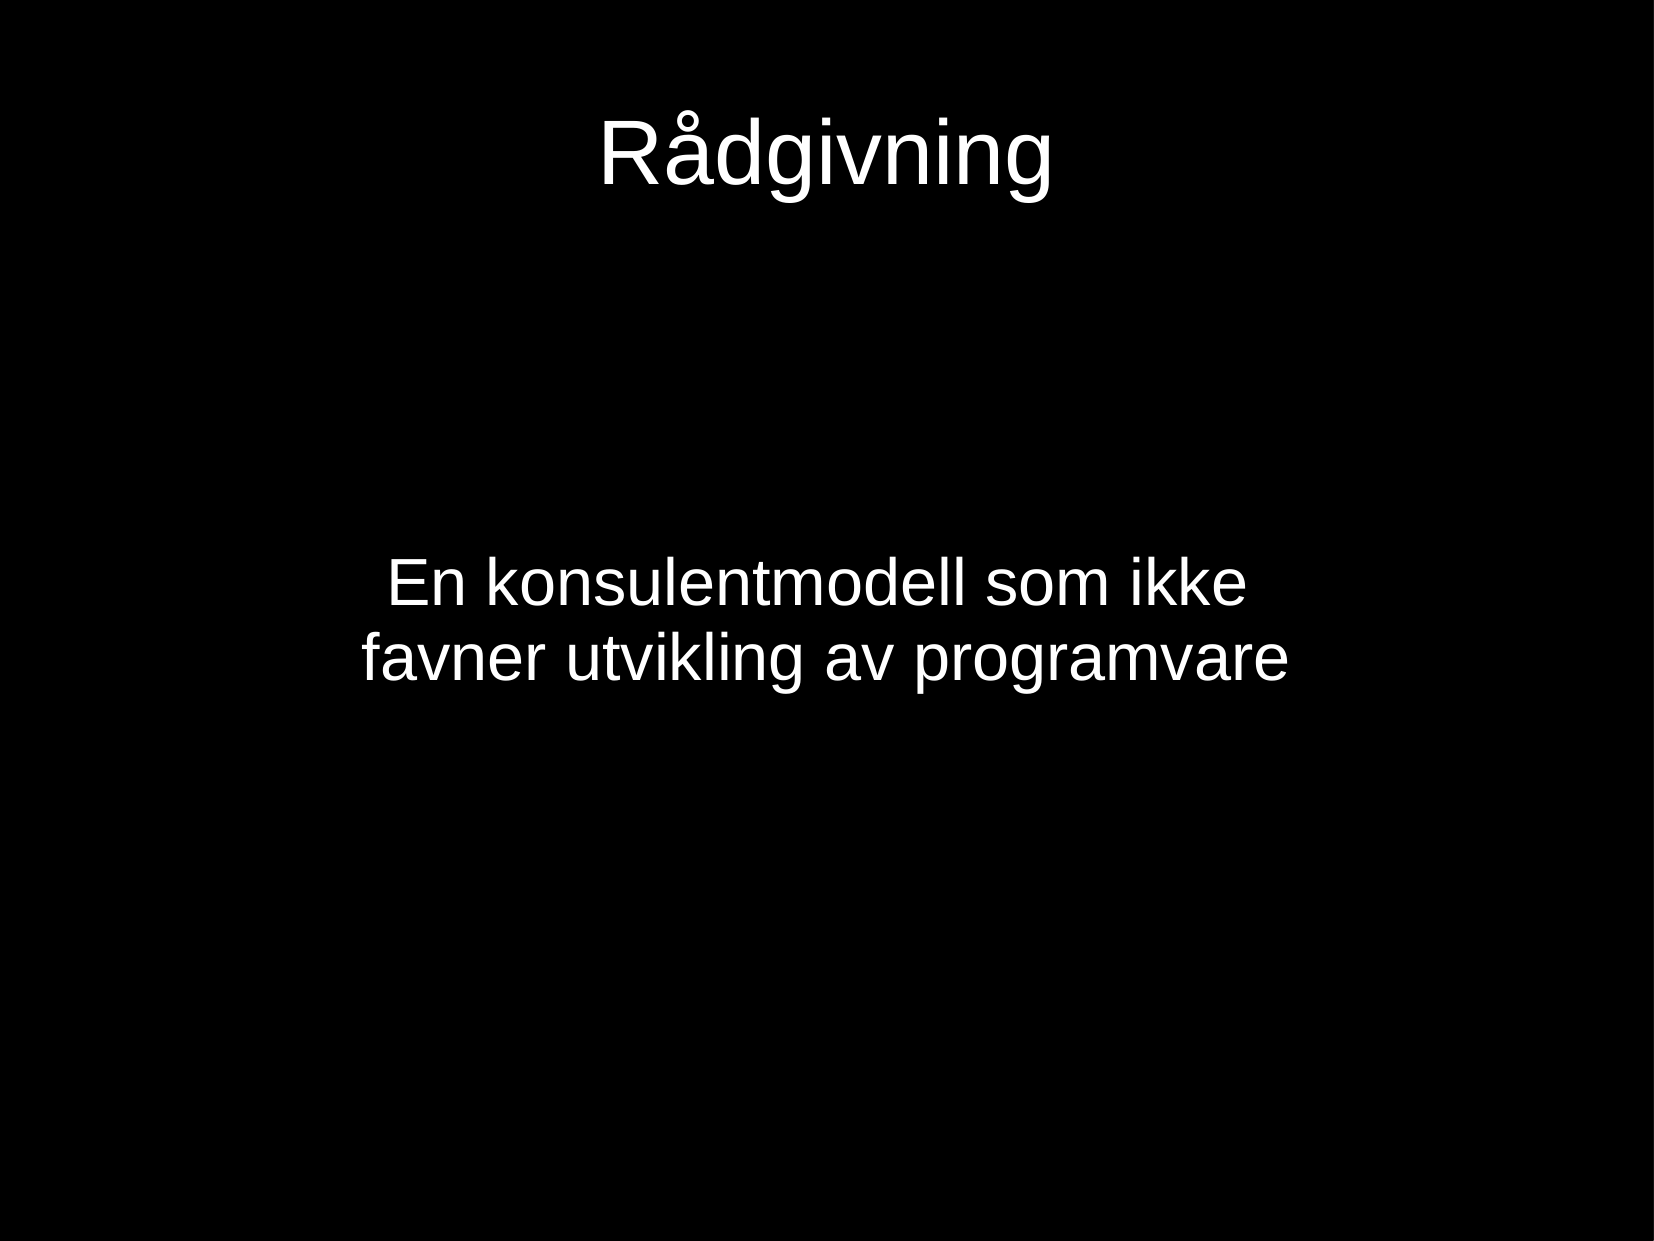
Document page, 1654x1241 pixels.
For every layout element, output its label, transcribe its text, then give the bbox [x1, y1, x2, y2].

subtitle En konsulentmodell som ikke favner utvikling av programvare [82, 0, 1571, 1241]
